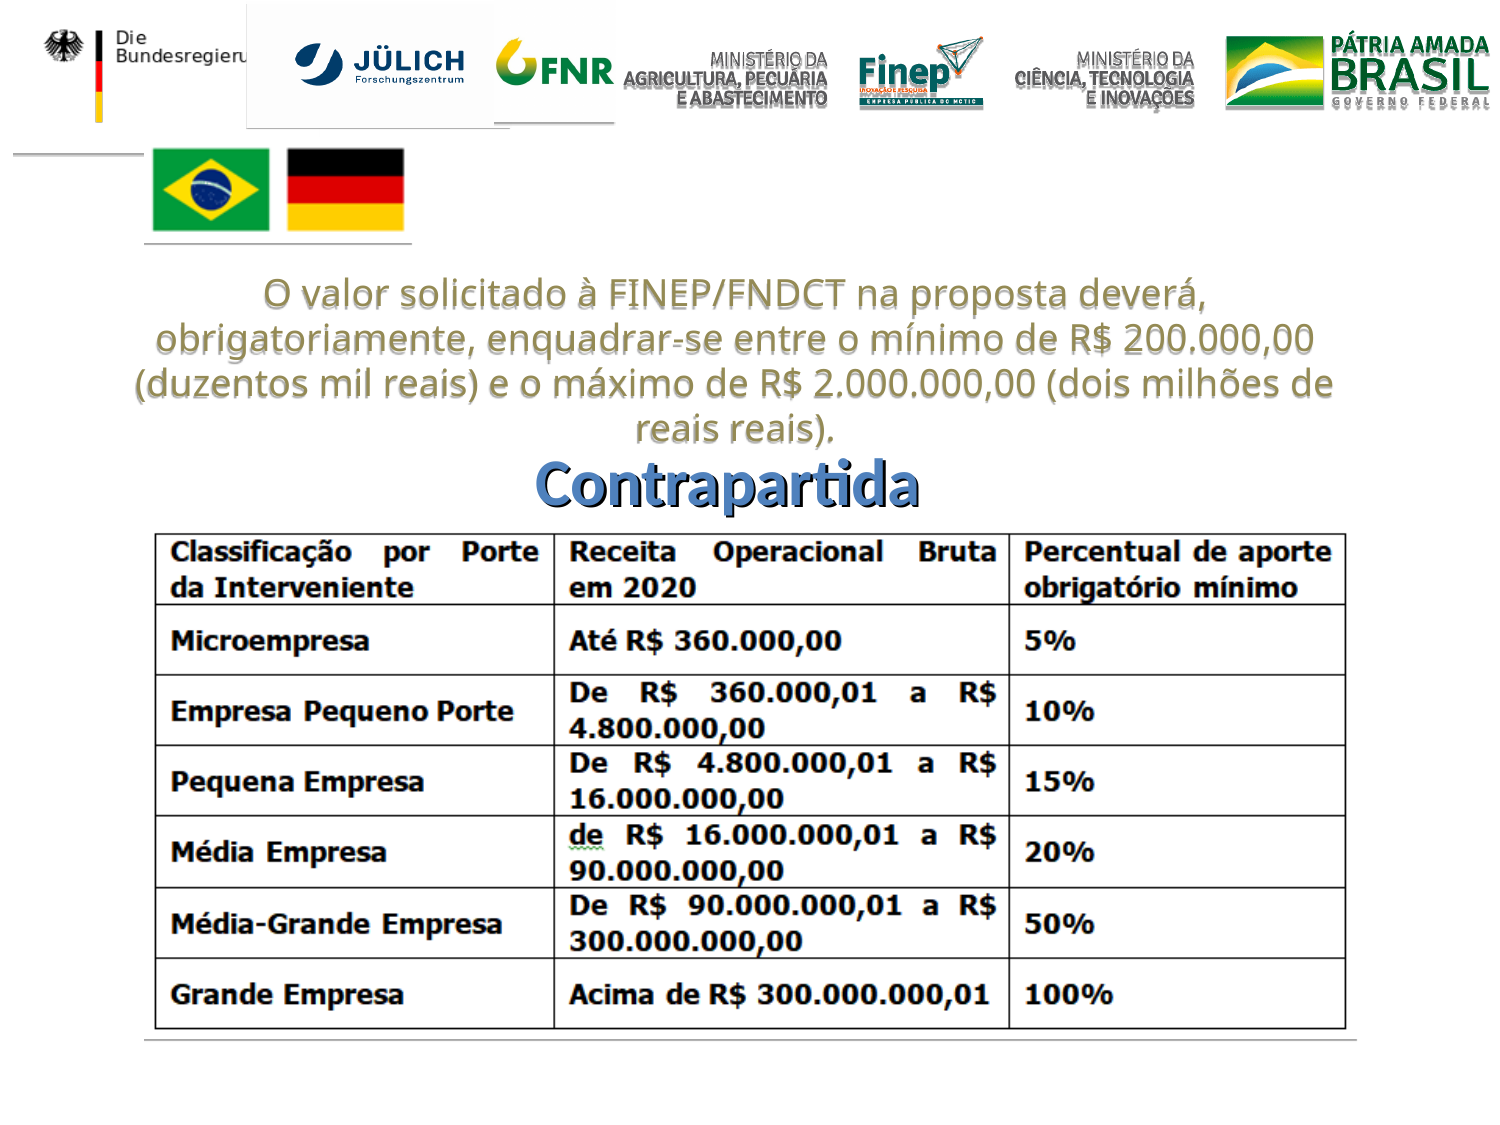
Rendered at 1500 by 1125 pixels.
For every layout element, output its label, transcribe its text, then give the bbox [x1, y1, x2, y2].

text_box Contrapartida [336, 436, 1120, 521]
picture [144, 521, 1359, 1039]
title O valor solicitado à FINEP/FNDCT na proposta deverá, obrigatoriamente, enquadrar-se entre o mínimo de R$ 200.000,00 (duzentos mil reais) e o máximo de R$ 2.000.000,00 (dois milhões de reais reais). [112, 261, 1359, 436]
picture [13, 0, 1500, 243]
